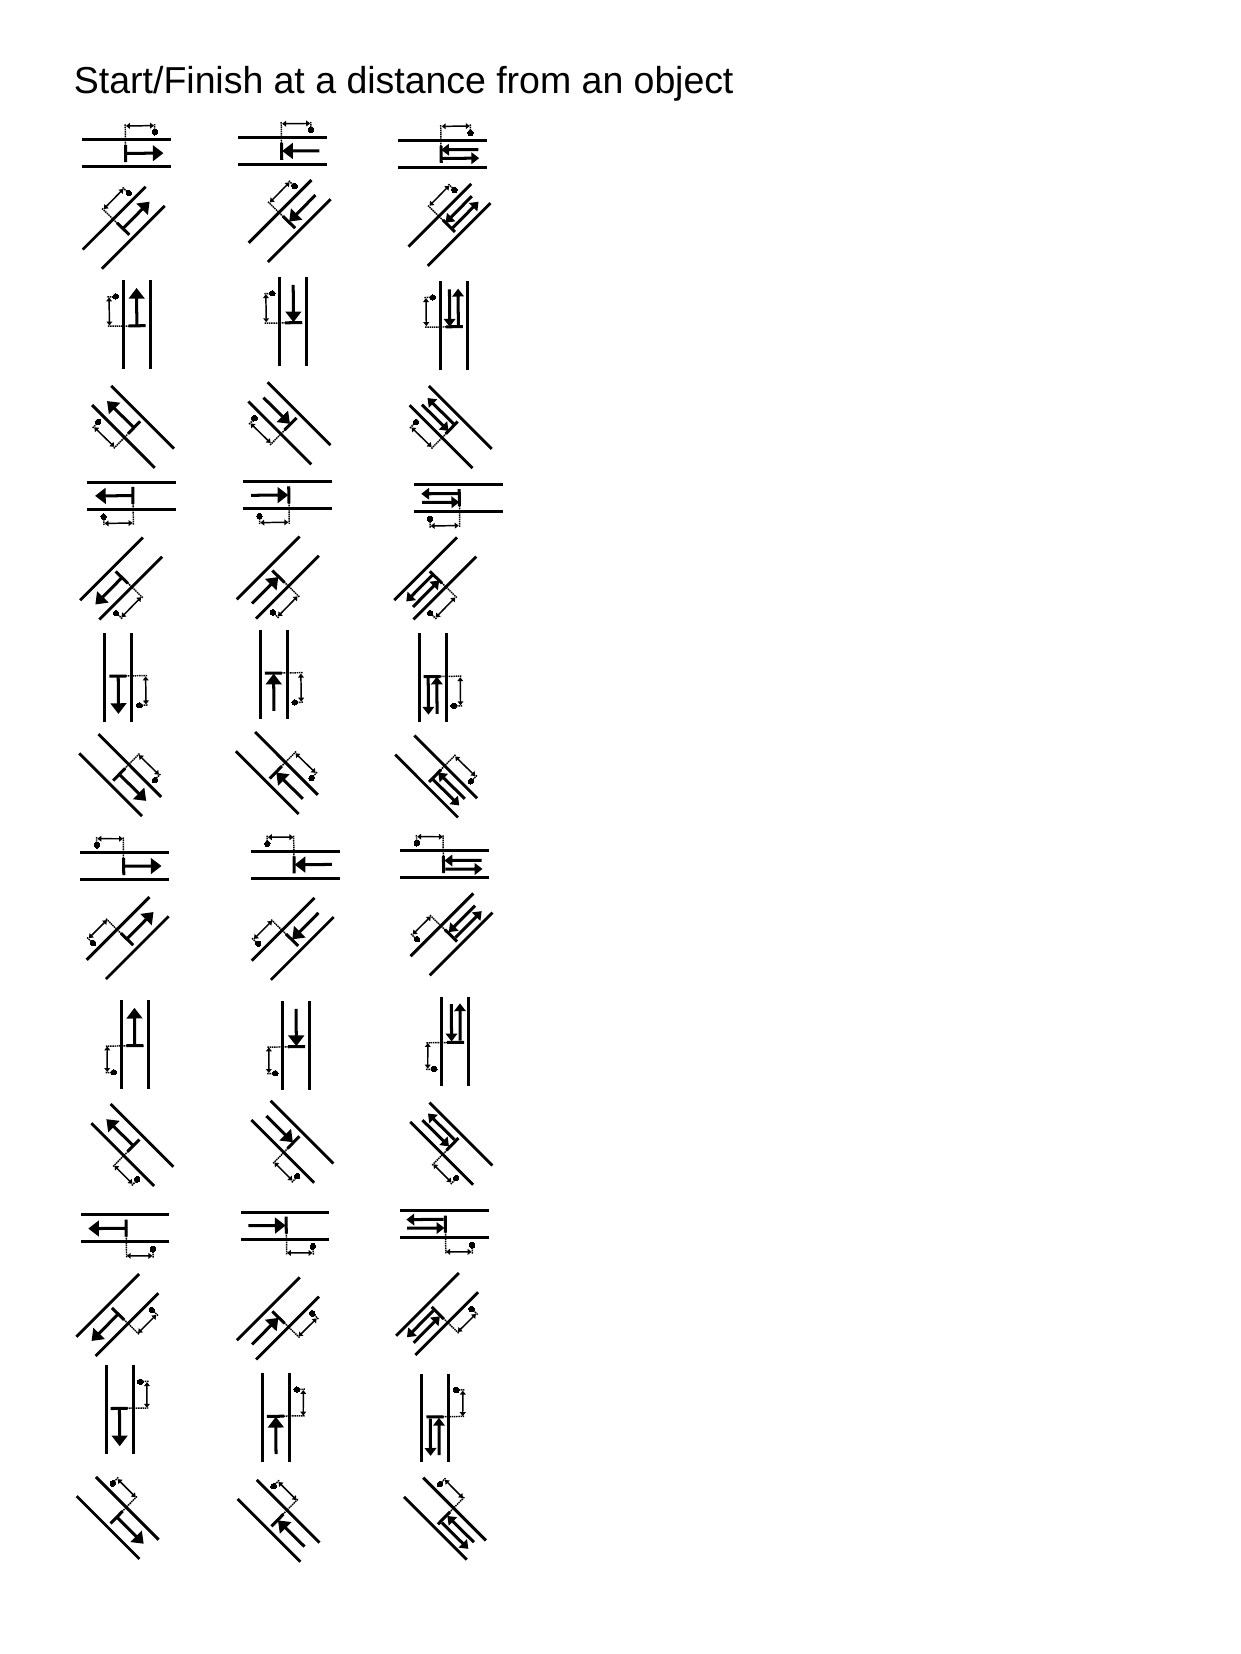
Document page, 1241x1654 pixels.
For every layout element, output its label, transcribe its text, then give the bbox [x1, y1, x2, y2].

text_box [94, 842, 100, 849]
text_box Start/Finish at a distance from an object [59, 52, 788, 110]
text_box [450, 703, 457, 709]
text_box [467, 130, 474, 136]
text_box [310, 1243, 316, 1250]
text_box [430, 294, 436, 301]
text_box [264, 840, 271, 847]
text_box [136, 702, 143, 708]
text_box [112, 293, 119, 300]
